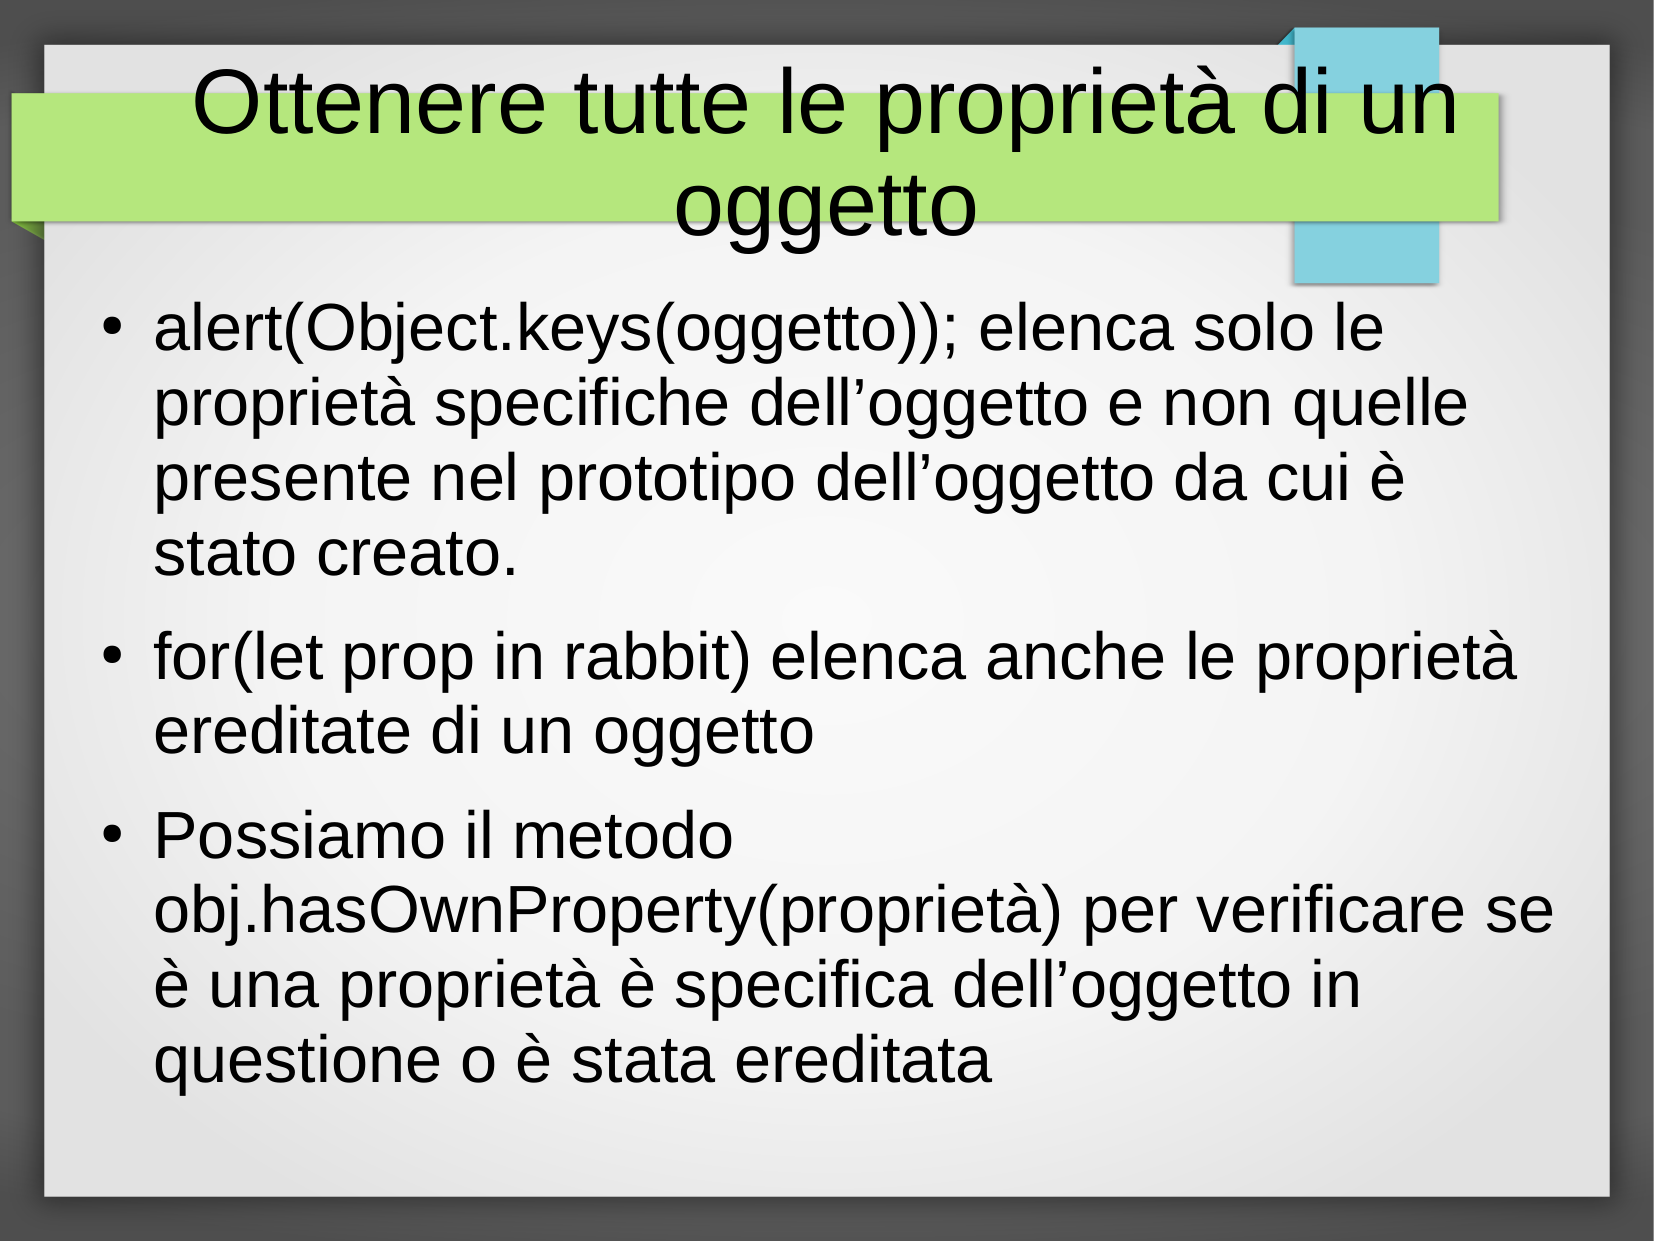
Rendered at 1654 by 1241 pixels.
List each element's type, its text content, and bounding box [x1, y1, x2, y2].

list alert(Object.keys(oggetto)); elenca solo le proprietà specifiche dell’oggetto e non quelle presente nel prototipo dell’oggetto da cui è stato creato. for(let prop in rabbit) elenca anche le proprietà ereditate di un oggetto Possiamo il metodo obj.hasOwnProperty(proprietà) per verificare se è una proprietà è specifica dell’oggetto in questione o è stata ereditata [82, 290, 1571, 1182]
picture [0, 0, 1654, 1241]
title Ottenere tutte le proprietà di un oggetto [82, 49, 1571, 257]
